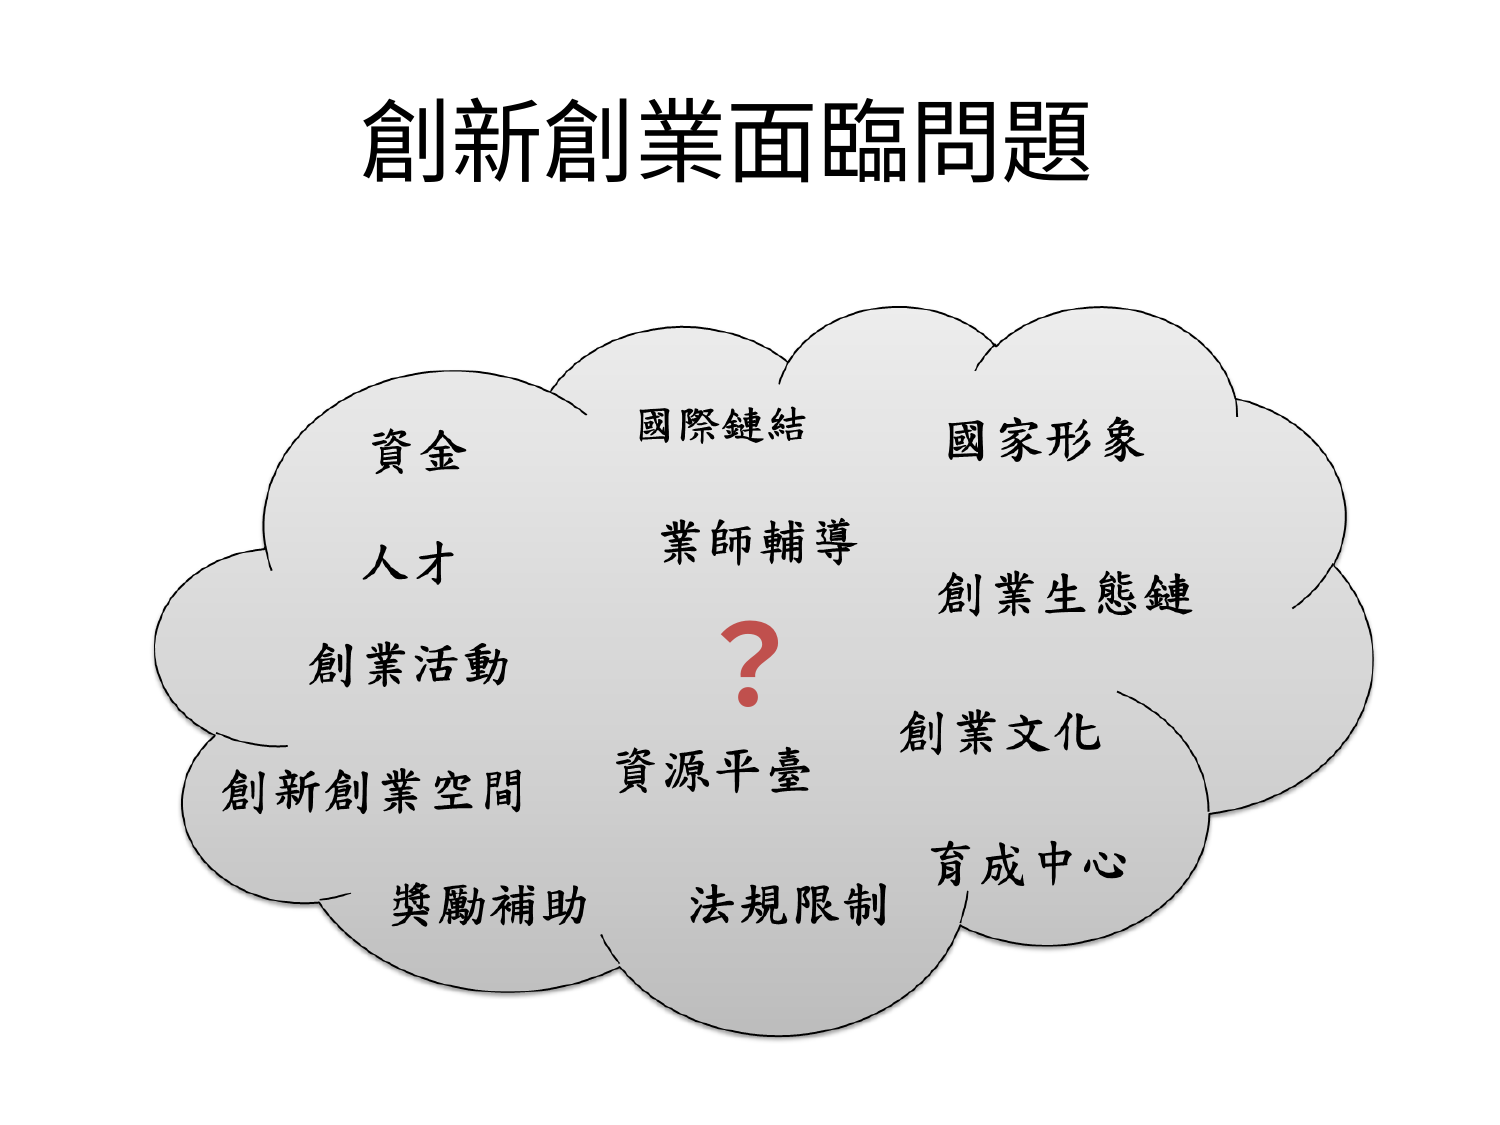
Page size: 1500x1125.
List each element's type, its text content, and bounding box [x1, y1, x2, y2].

picture [147, 302, 1380, 1046]
text_box ？ [649, 586, 851, 737]
title 創新創業面臨問題 [75, 45, 1425, 233]
